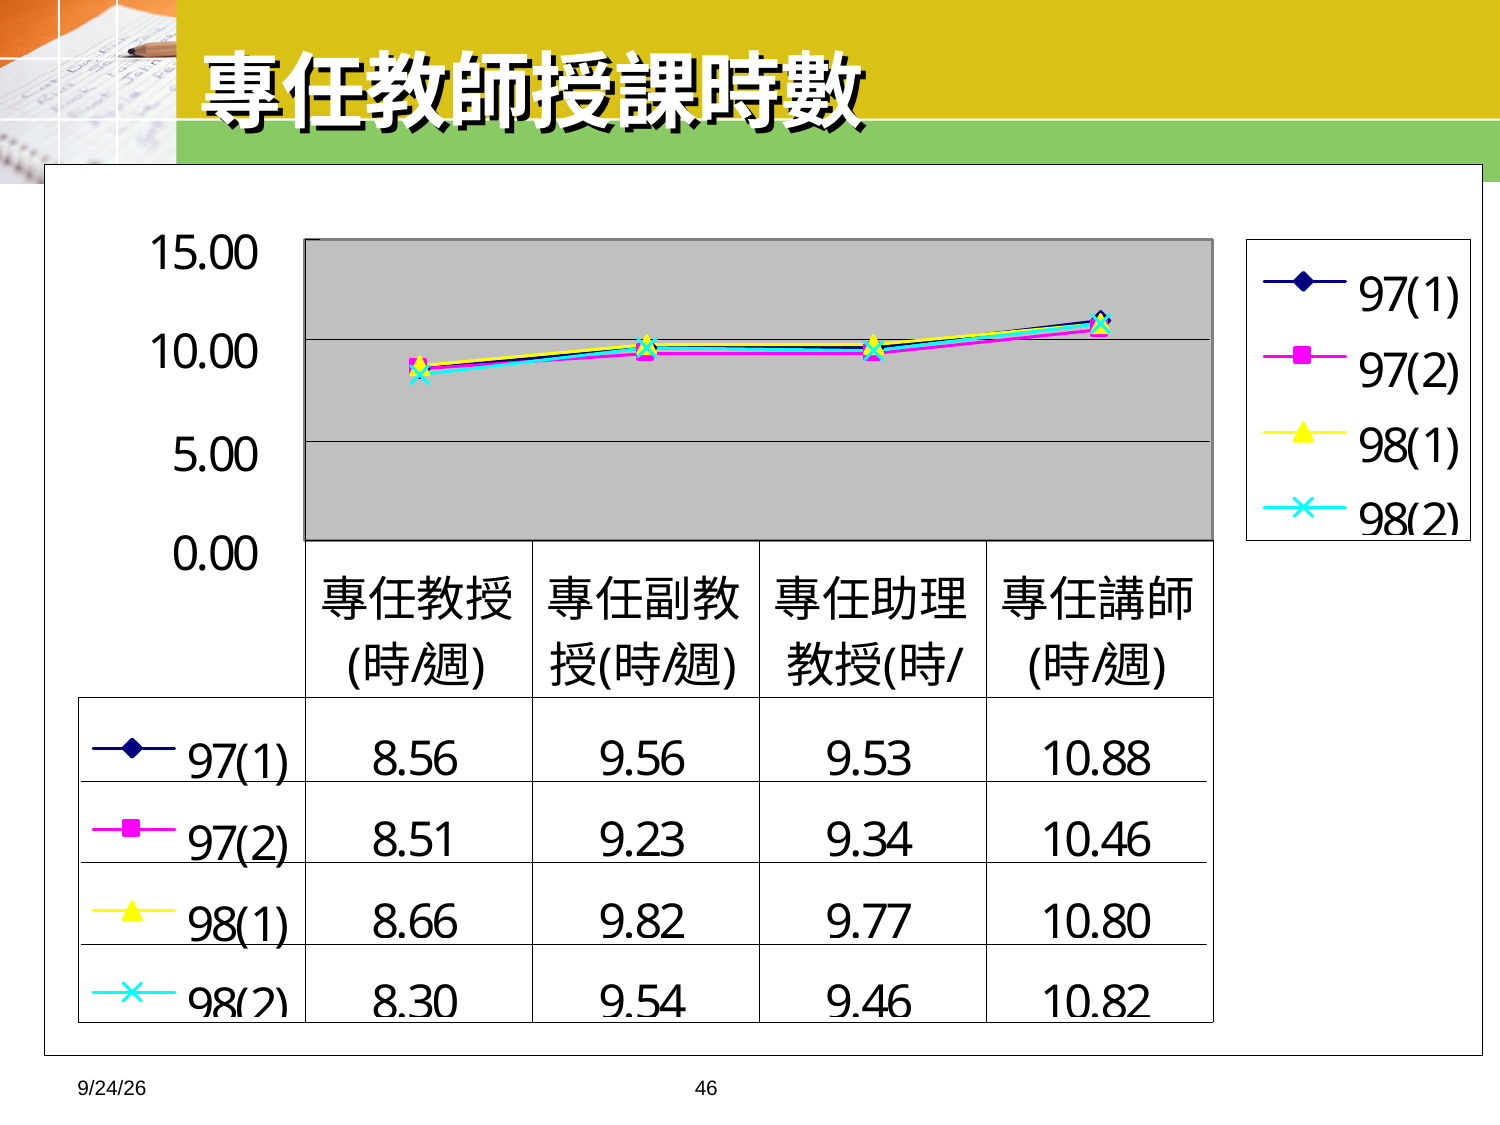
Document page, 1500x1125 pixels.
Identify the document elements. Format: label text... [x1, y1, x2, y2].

chart [29, 148, 1500, 1071]
title 專任教師授課時數 [183, 31, 1235, 124]
text_box [62, 1071, 376, 1111]
text_box [637, 1071, 775, 1111]
